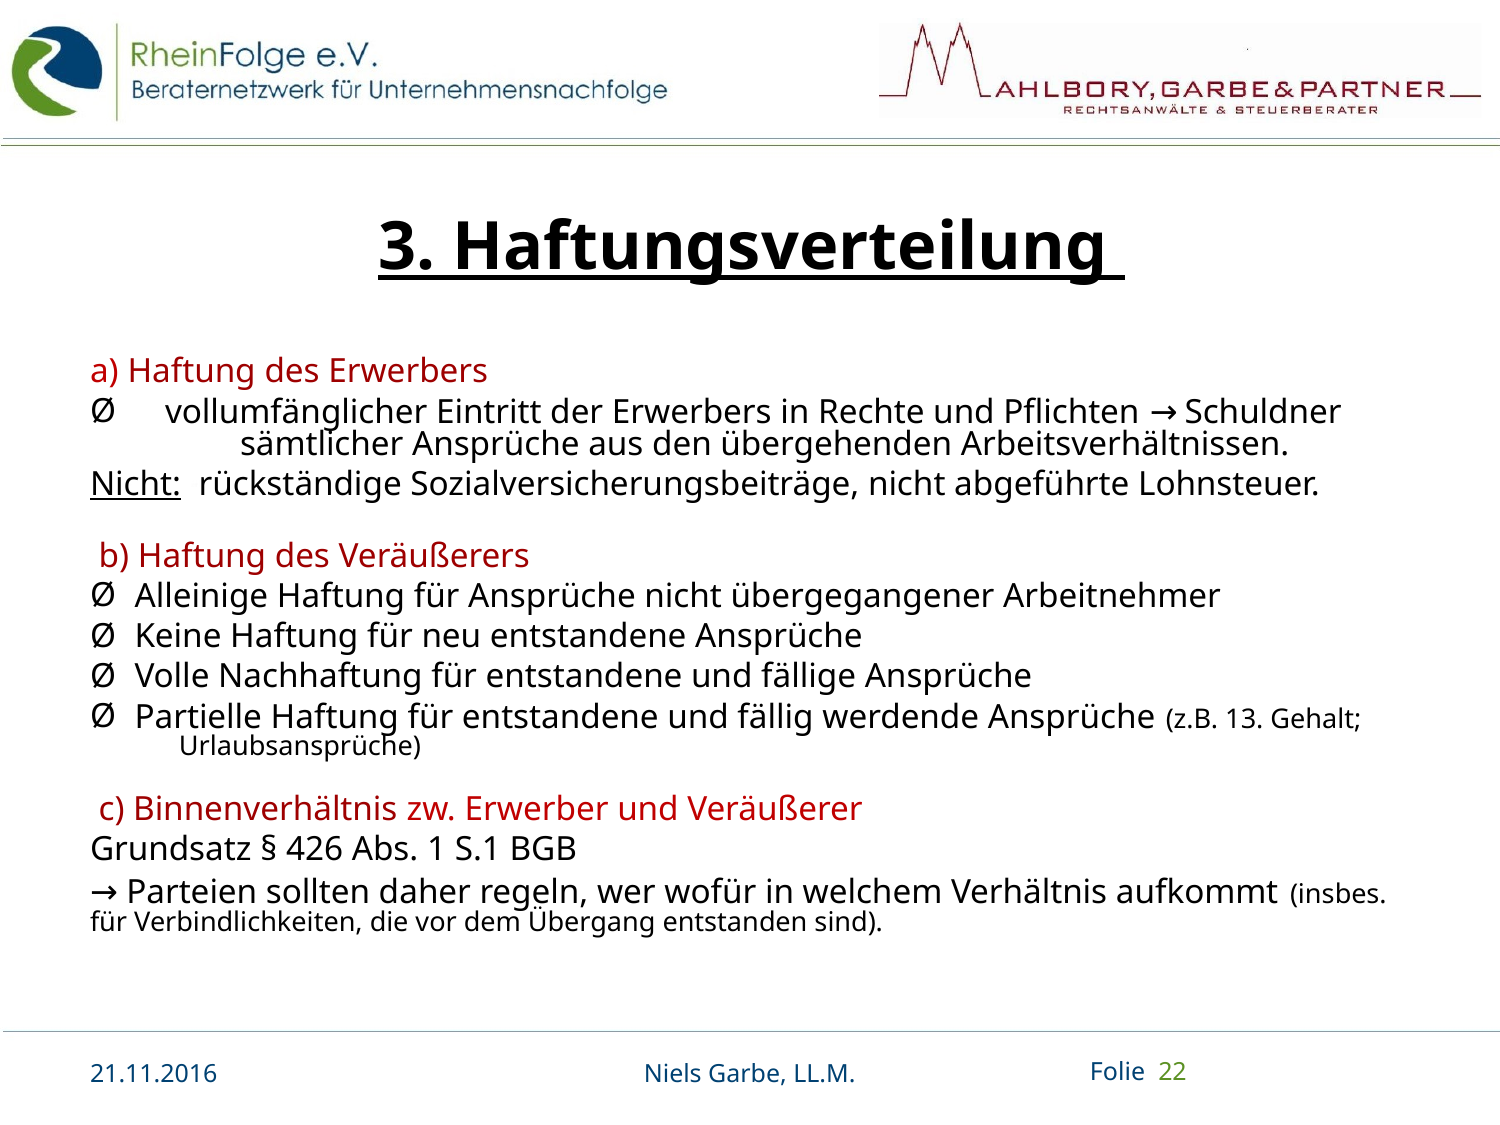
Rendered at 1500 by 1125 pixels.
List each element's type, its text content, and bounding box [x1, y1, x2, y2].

text_box Niels Garbe, LL.M. [512, 1059, 988, 1103]
title 3. Haftungsverteilung [76, 149, 1427, 337]
text_box Folie ‹Nr.› [1074, 1059, 1426, 1103]
text_box 21.11.2016 [75, 1059, 426, 1103]
list a) Haftung des Erwerbers vollumfänglicher Eintritt der Erwerbers in Rechte und Pflichten → Schuldner sämtlicher Ansprüche aus den übergehenden Arbeitsverhältnissen. Nicht: rückständige Sozialversicherungsbeiträge, nicht abgeführte Lohnsteuer. b) Haftung des Veräußerers Alleinige Haftung für Ansprüche nicht übergegangener Arbeitnehmer Keine Haftung für neu entstandene Ansprüche Volle Nachhaftung für entstandene und fällige Ansprüche Partielle Haftung für entstandene und fällig werdende Ansprüche (z.B. 13. Gehalt; Urlaubsansprüche) c) Binnenverhältnis zw. Erwerber und Veräußerer Grundsatz § 426 Abs. 1 S.1 BGB → Parteien sollten daher regeln, wer wofür in welchem Verhältnis aufkommt (insbes. für Verbindlichkeiten, die vor dem Übergang entstanden sind). [75, 349, 1426, 1059]
